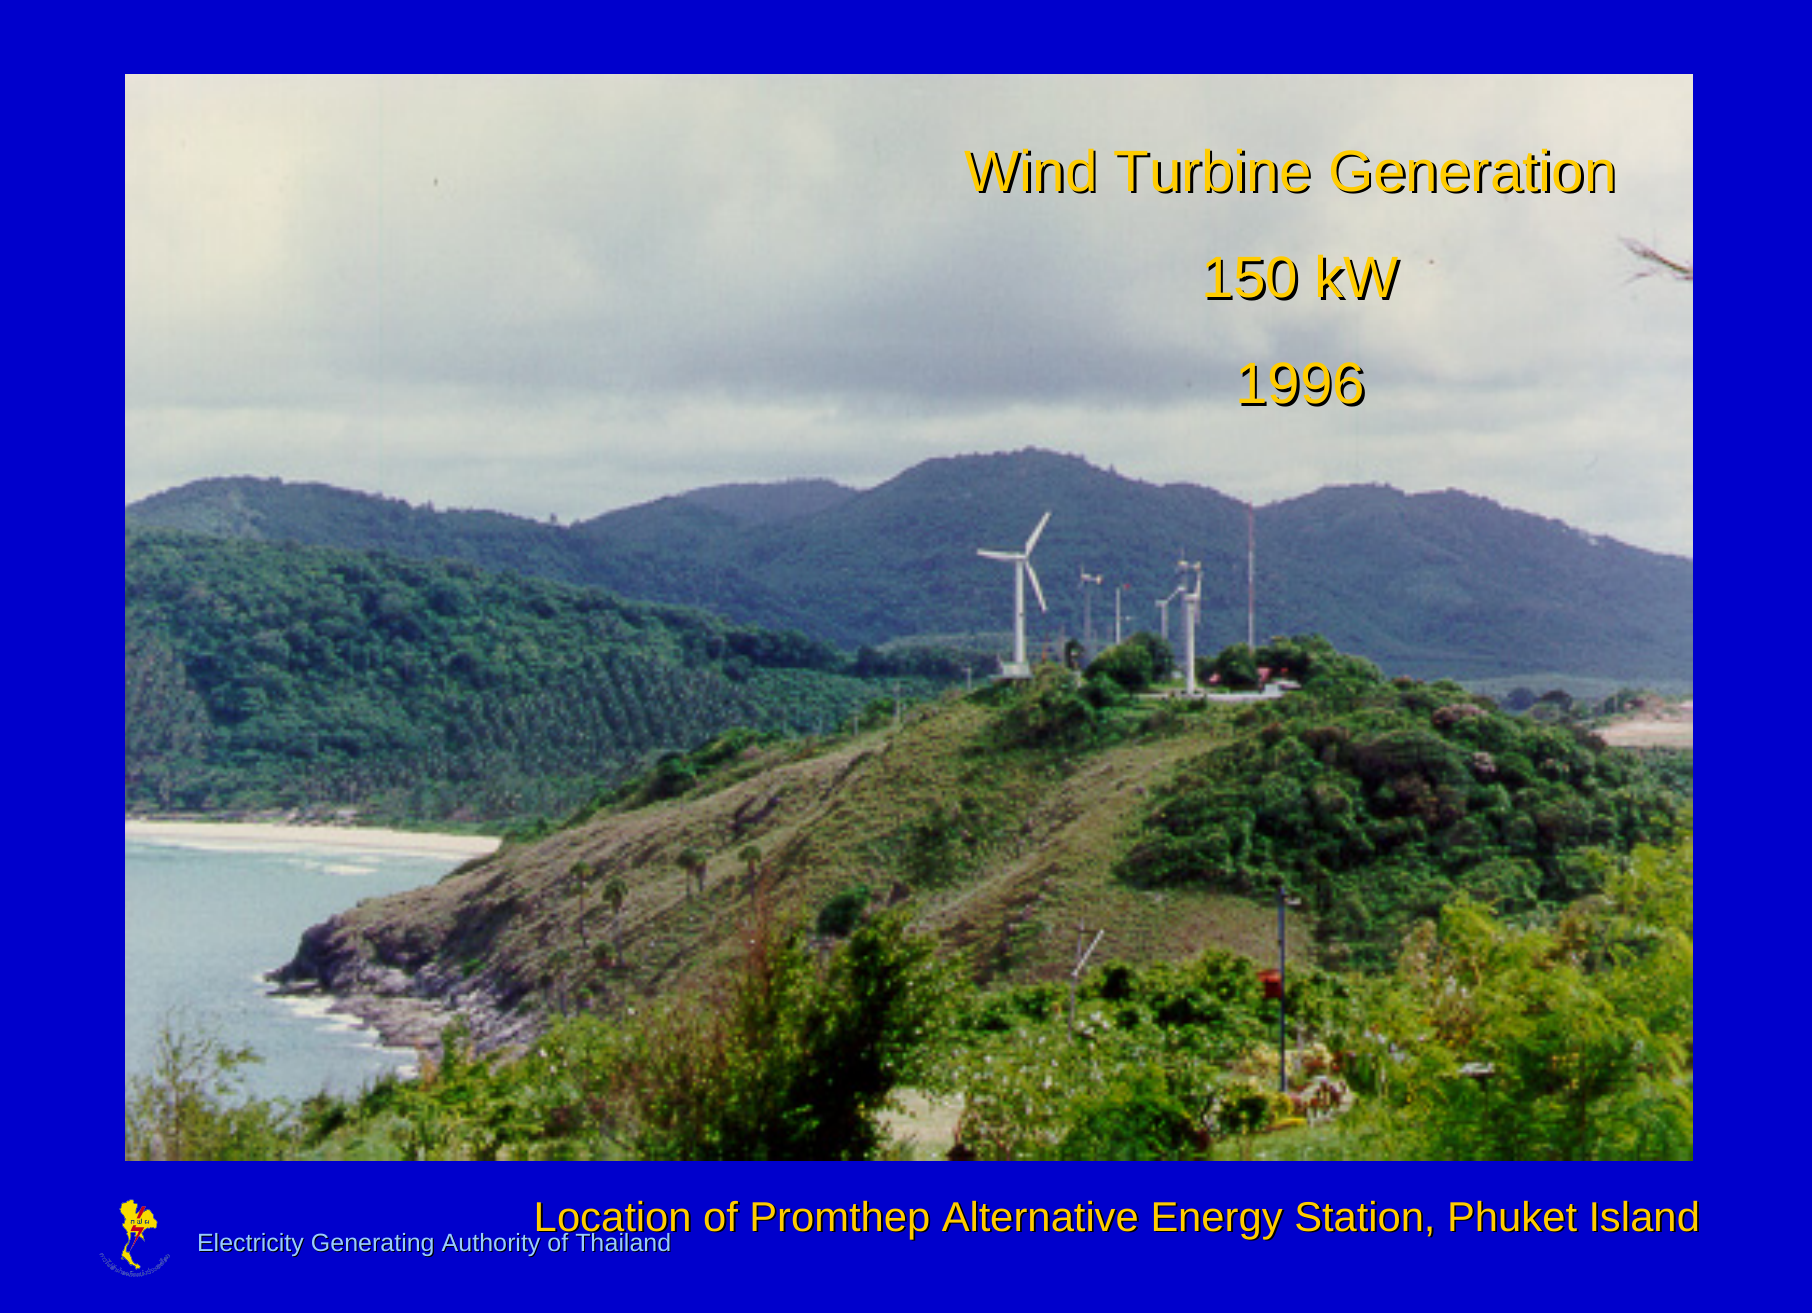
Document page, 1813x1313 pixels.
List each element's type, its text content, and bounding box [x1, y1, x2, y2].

text_box Wind Turbine Generation 150 kW 1996 [949, 125, 1651, 424]
picture [125, 74, 1693, 1161]
picture [97, 1197, 172, 1280]
text_box Location of Promthep Alternative Energy Station, Phuket Island [507, 1181, 1746, 1248]
